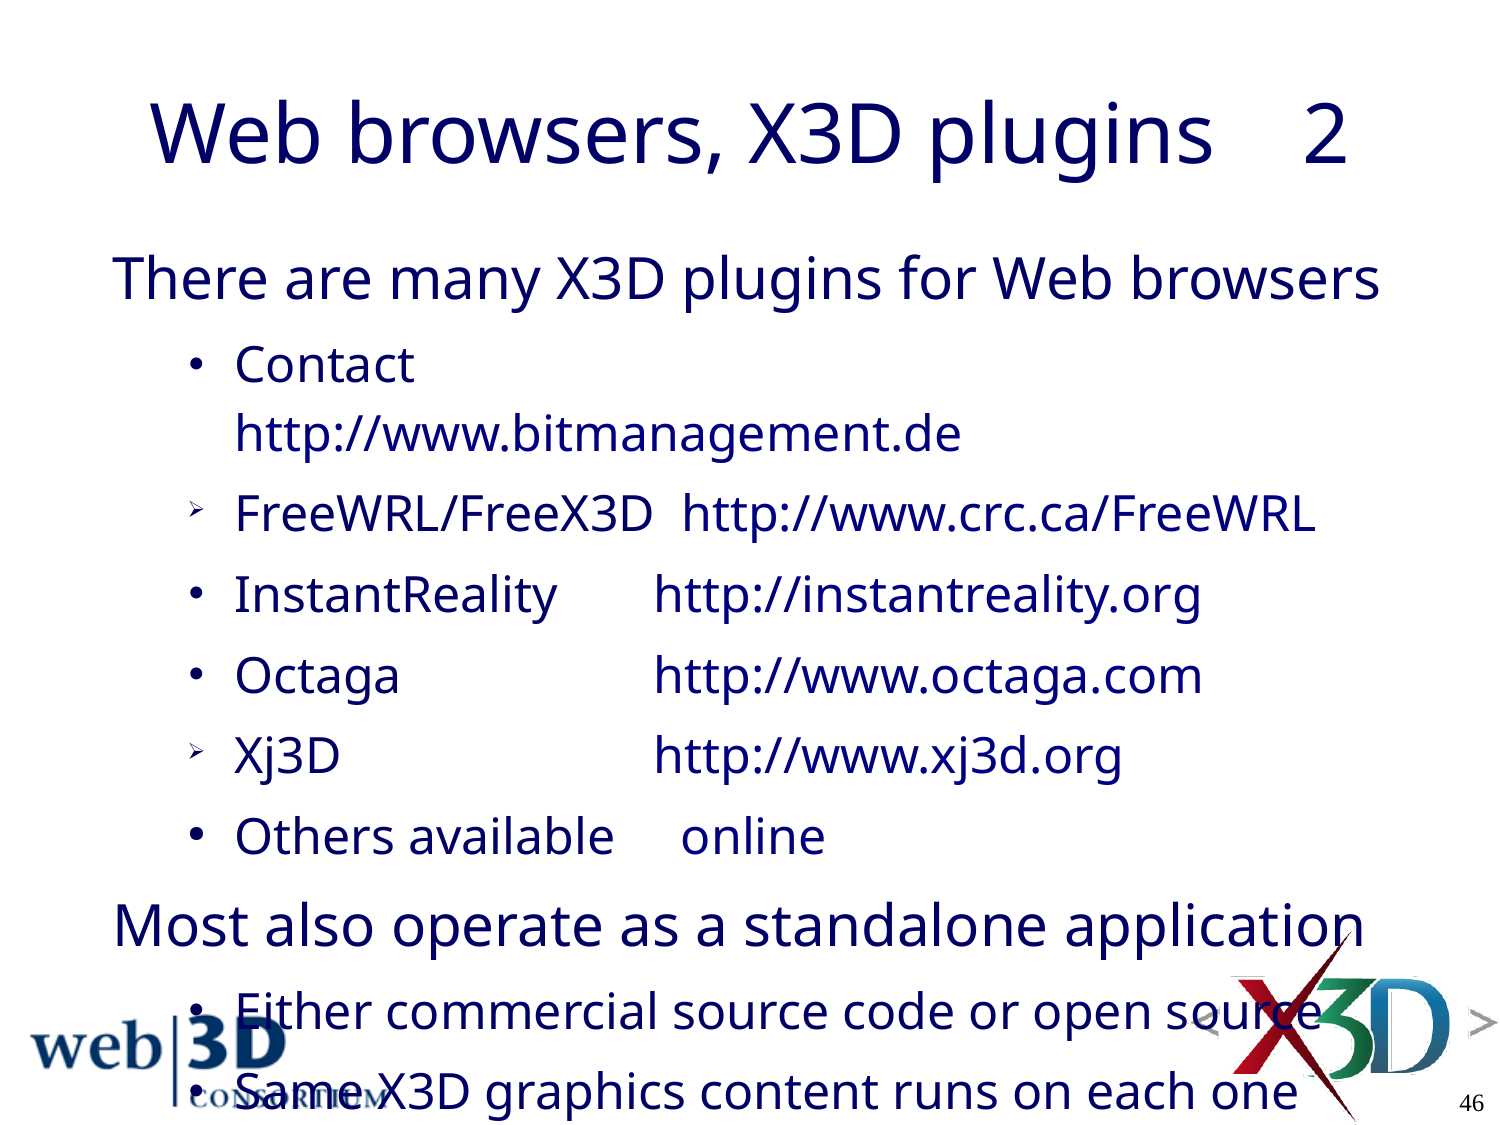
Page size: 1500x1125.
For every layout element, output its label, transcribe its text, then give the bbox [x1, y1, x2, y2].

title Web browsers, X3D plugins 2 [112, 44, 1388, 218]
picture [1187, 926, 1500, 1125]
list There are many X3D plugins for Web browsers Contact http://www.bitmanagement.de FreeWRL/FreeX3D http://www.crc.ca/FreeWRL InstantReality http://instantreality.org Octaga http://www.octaga.com Xj3D http://www.xj3d.org Others available online Most also operate as a standalone application Either commercial source code or open source Same X3D graphics content runs on each one [112, 237, 1388, 986]
picture [12, 998, 413, 1118]
